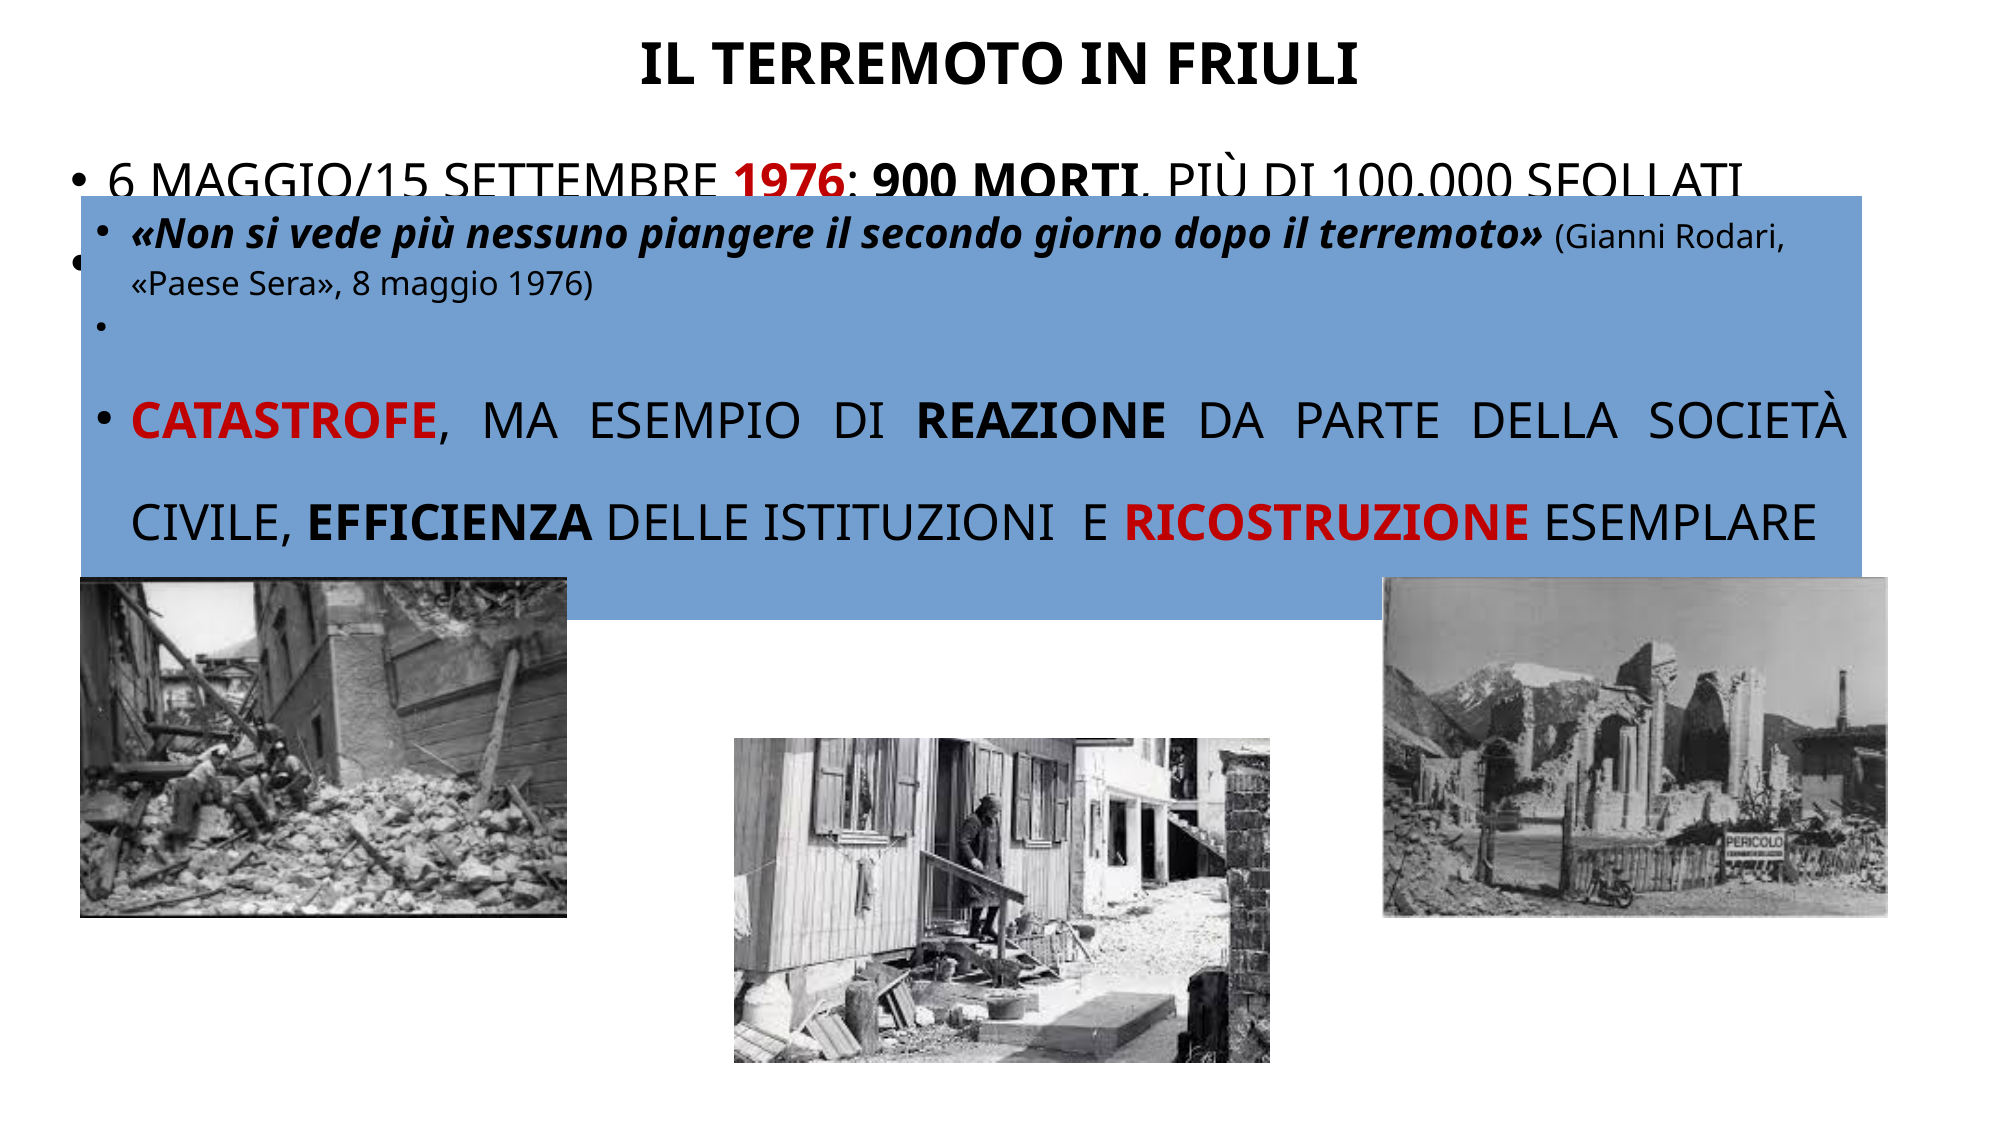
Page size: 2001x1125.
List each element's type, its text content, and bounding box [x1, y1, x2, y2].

picture [1382, 577, 1888, 918]
picture [80, 577, 567, 918]
title IL TERREMOTO IN FRIULI [137, 18, 1863, 111]
table_header «Non si vede più nessuno piangere il secondo giorno dopo il terremoto» (Gianni Rodari, «Paese Sera», 8 maggio 1976) CATASTROFE, MA ESEMPIO DI REAZIONE DA PARTE DELLA SOCIETÀ CIVILE, EFFICIENZA DELLE ISTITUZIONI E RICOSTRUZIONE ESEMPLARE [81, 196, 1862, 563]
table_cell [81, 563, 1862, 620]
list 6 MAGGIO/15 SETTEMBRE 1976: 900 MORTI, PIÙ DI 100.000 SFOLLATI [55, 111, 1972, 1014]
picture [734, 738, 1270, 1063]
